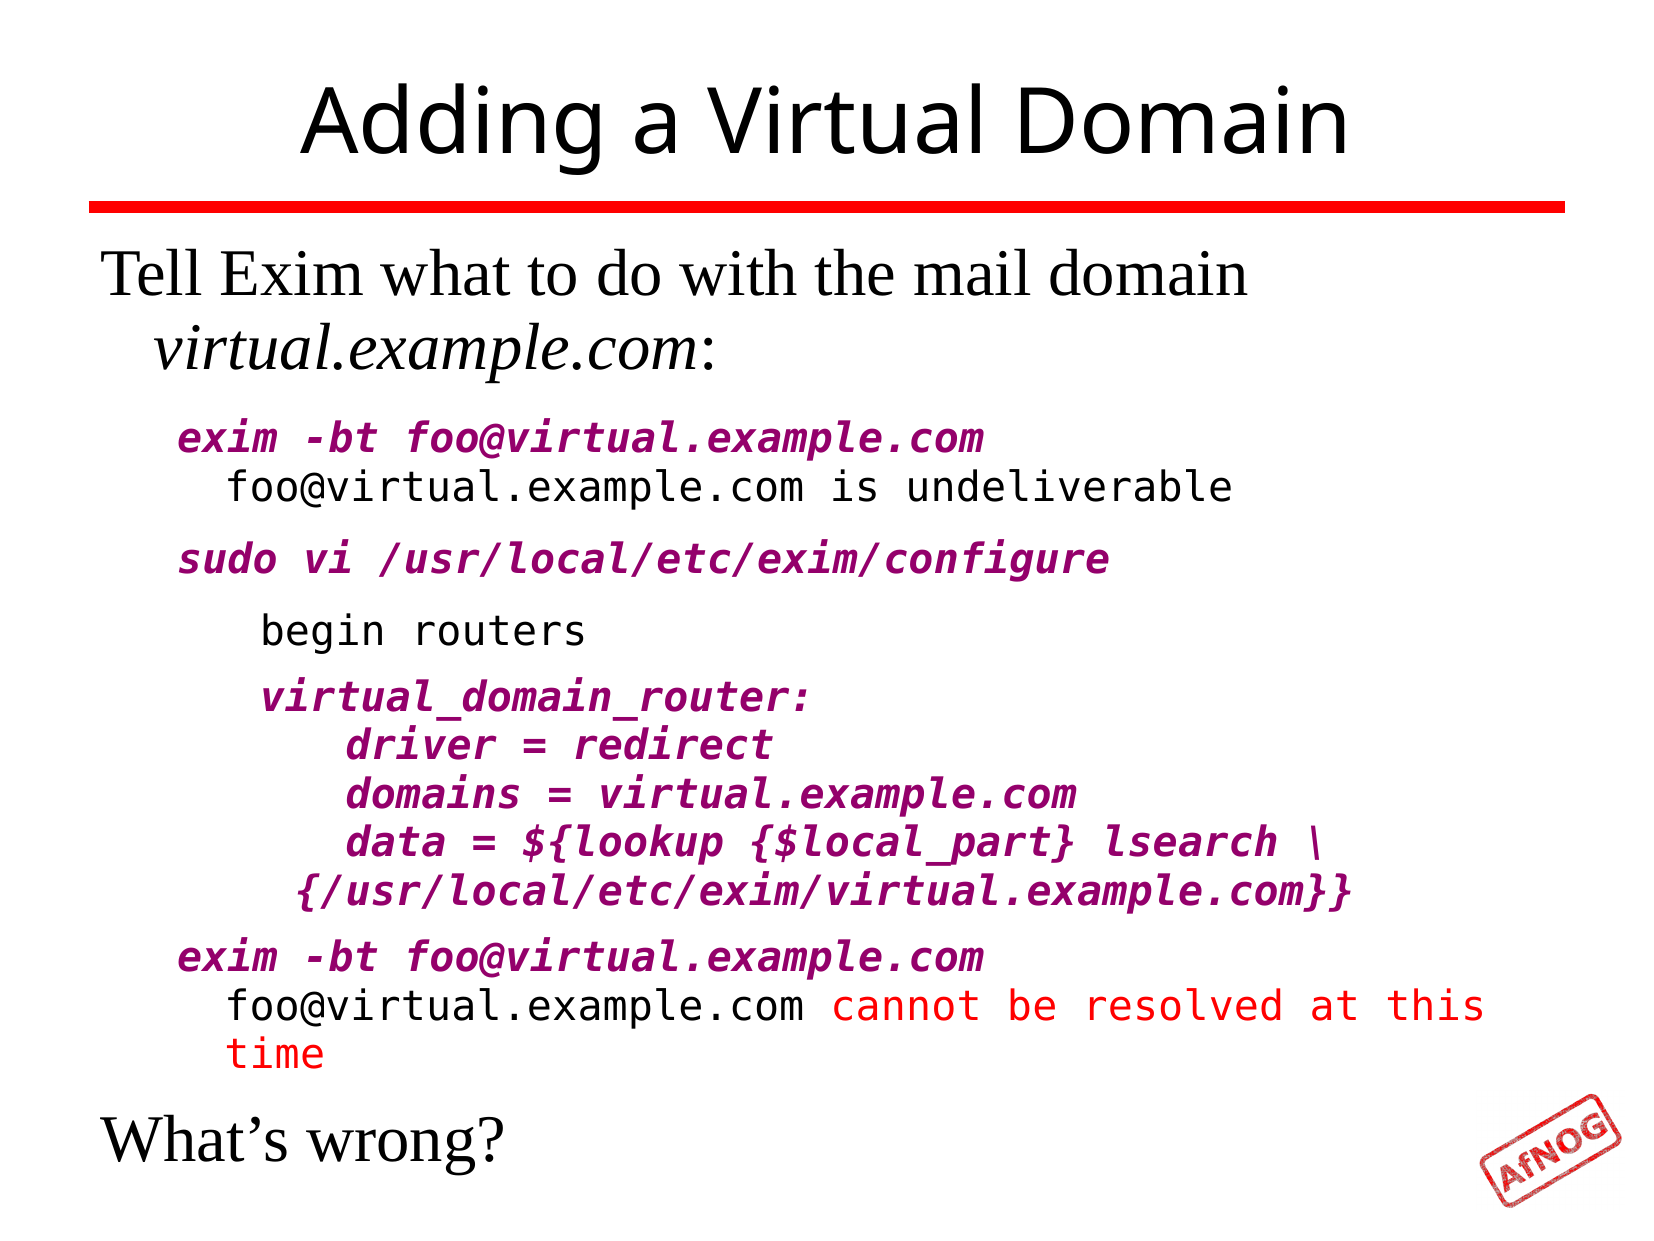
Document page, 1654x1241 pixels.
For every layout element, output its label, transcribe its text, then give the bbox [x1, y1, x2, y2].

list Tell Exim what to do with the mail domain virtual.example.com: exim -bt foo@virtual.example.com foo@virtual.example.com is undeliverable sudo vi /usr/local/etc/exim/configure begin routers virtual_domain_router: driver = redirect domains = virtual.example.com data = ${lookup {$local_part} lsearch \ {/usr/local/etc/exim/virtual.example.com}} exim -bt foo@virtual.example.com foo@virtual.example.com cannot be resolved at this time What’s wrong? [82, 236, 1571, 1177]
title Adding a Virtual Domain [88, 29, 1565, 207]
picture [1476, 1090, 1625, 1211]
